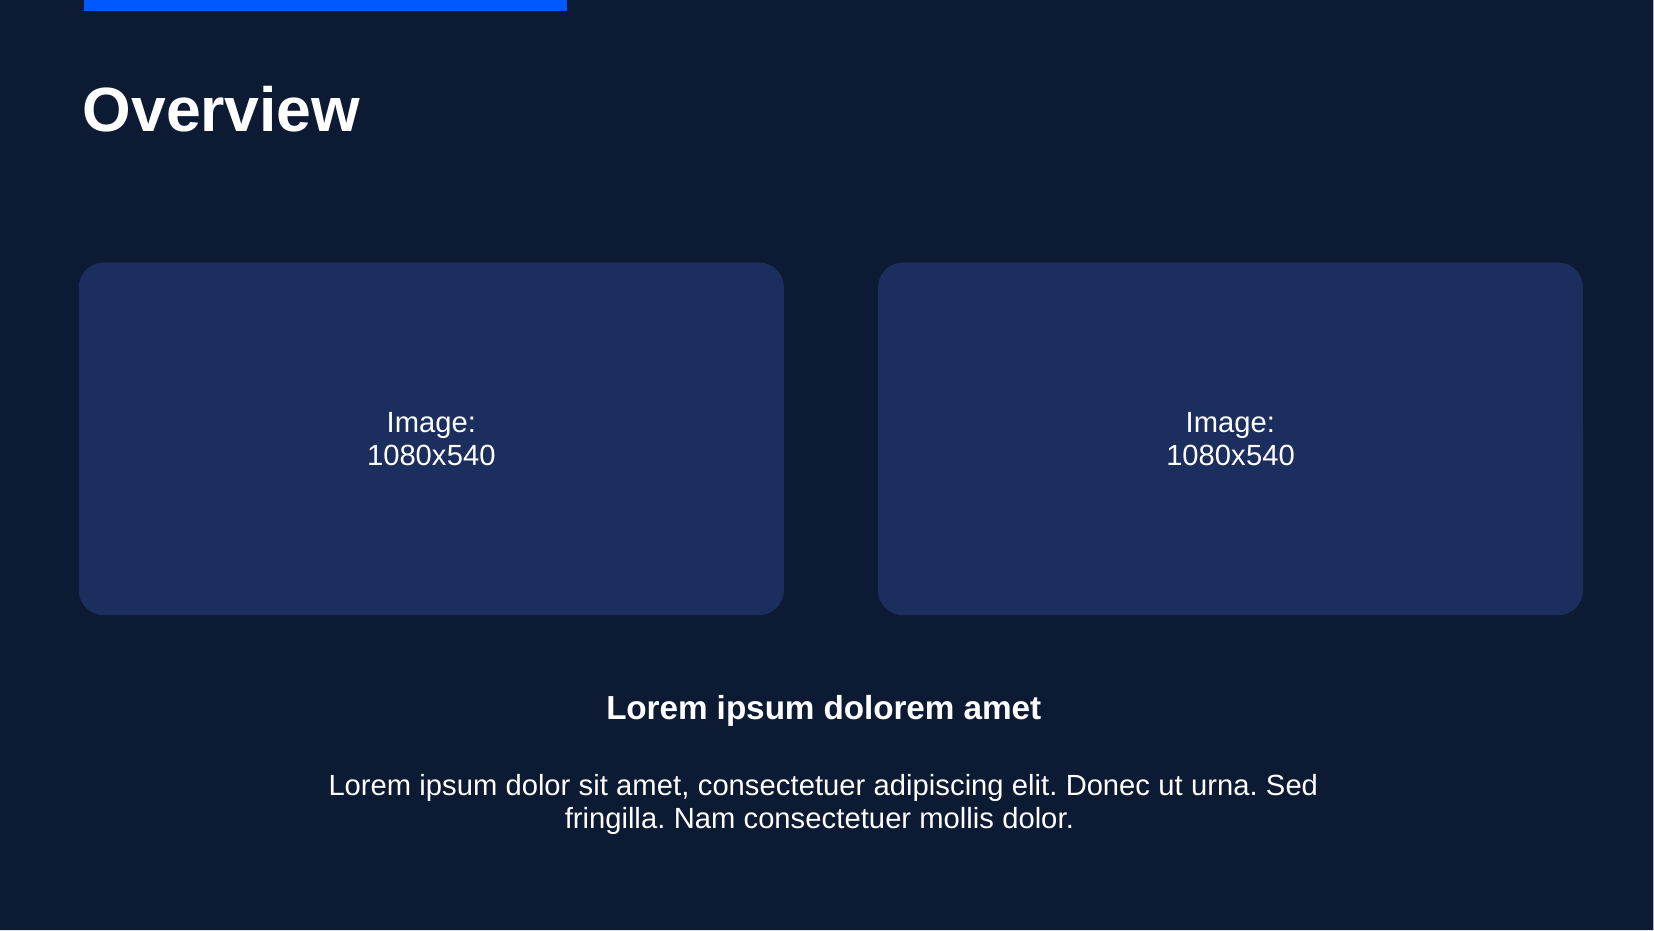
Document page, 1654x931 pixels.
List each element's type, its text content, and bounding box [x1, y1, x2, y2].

text_box Image: 1080x540 [877, 262, 1584, 616]
text_box Lorem ipsum dolorem amet Lorem ipsum dolor sit amet, consectetuer adipiscing elit. Donec ut urna. Sed fringilla. Nam consectetuer mollis dolor. [262, 653, 1351, 871]
text_box Image: 1080x540 [78, 262, 784, 616]
title Overview [82, 75, 1576, 188]
